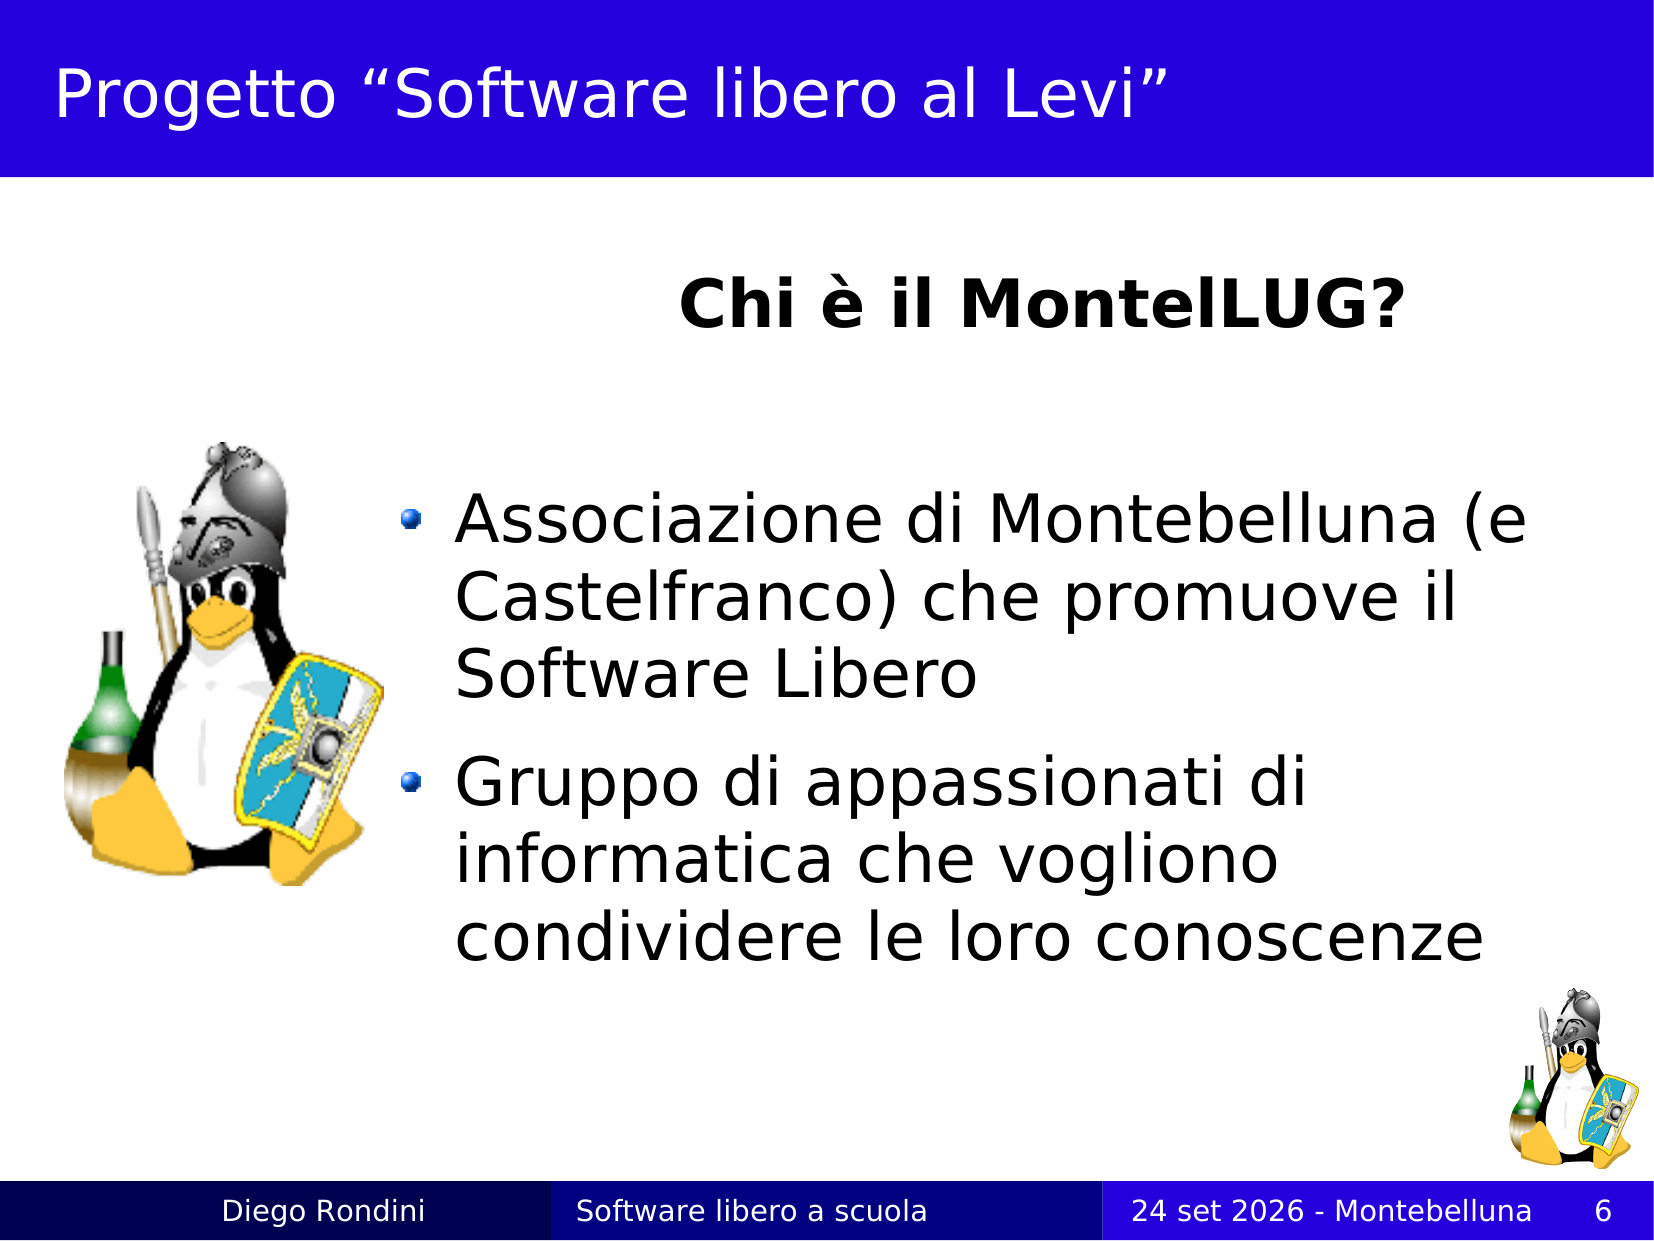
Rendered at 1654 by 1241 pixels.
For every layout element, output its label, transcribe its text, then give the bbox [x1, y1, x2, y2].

title Progetto “Software libero al Levi” [29, 0, 1518, 198]
picture [1509, 988, 1639, 1169]
picture [64, 442, 384, 886]
list Chi è il MontelLUG? Associazione di Montebelluna (e Castelfranco) che promuove il Software Libero Gruppo di appassionati di informatica che vogliono condividere le loro conoscenze [383, 265, 1633, 977]
